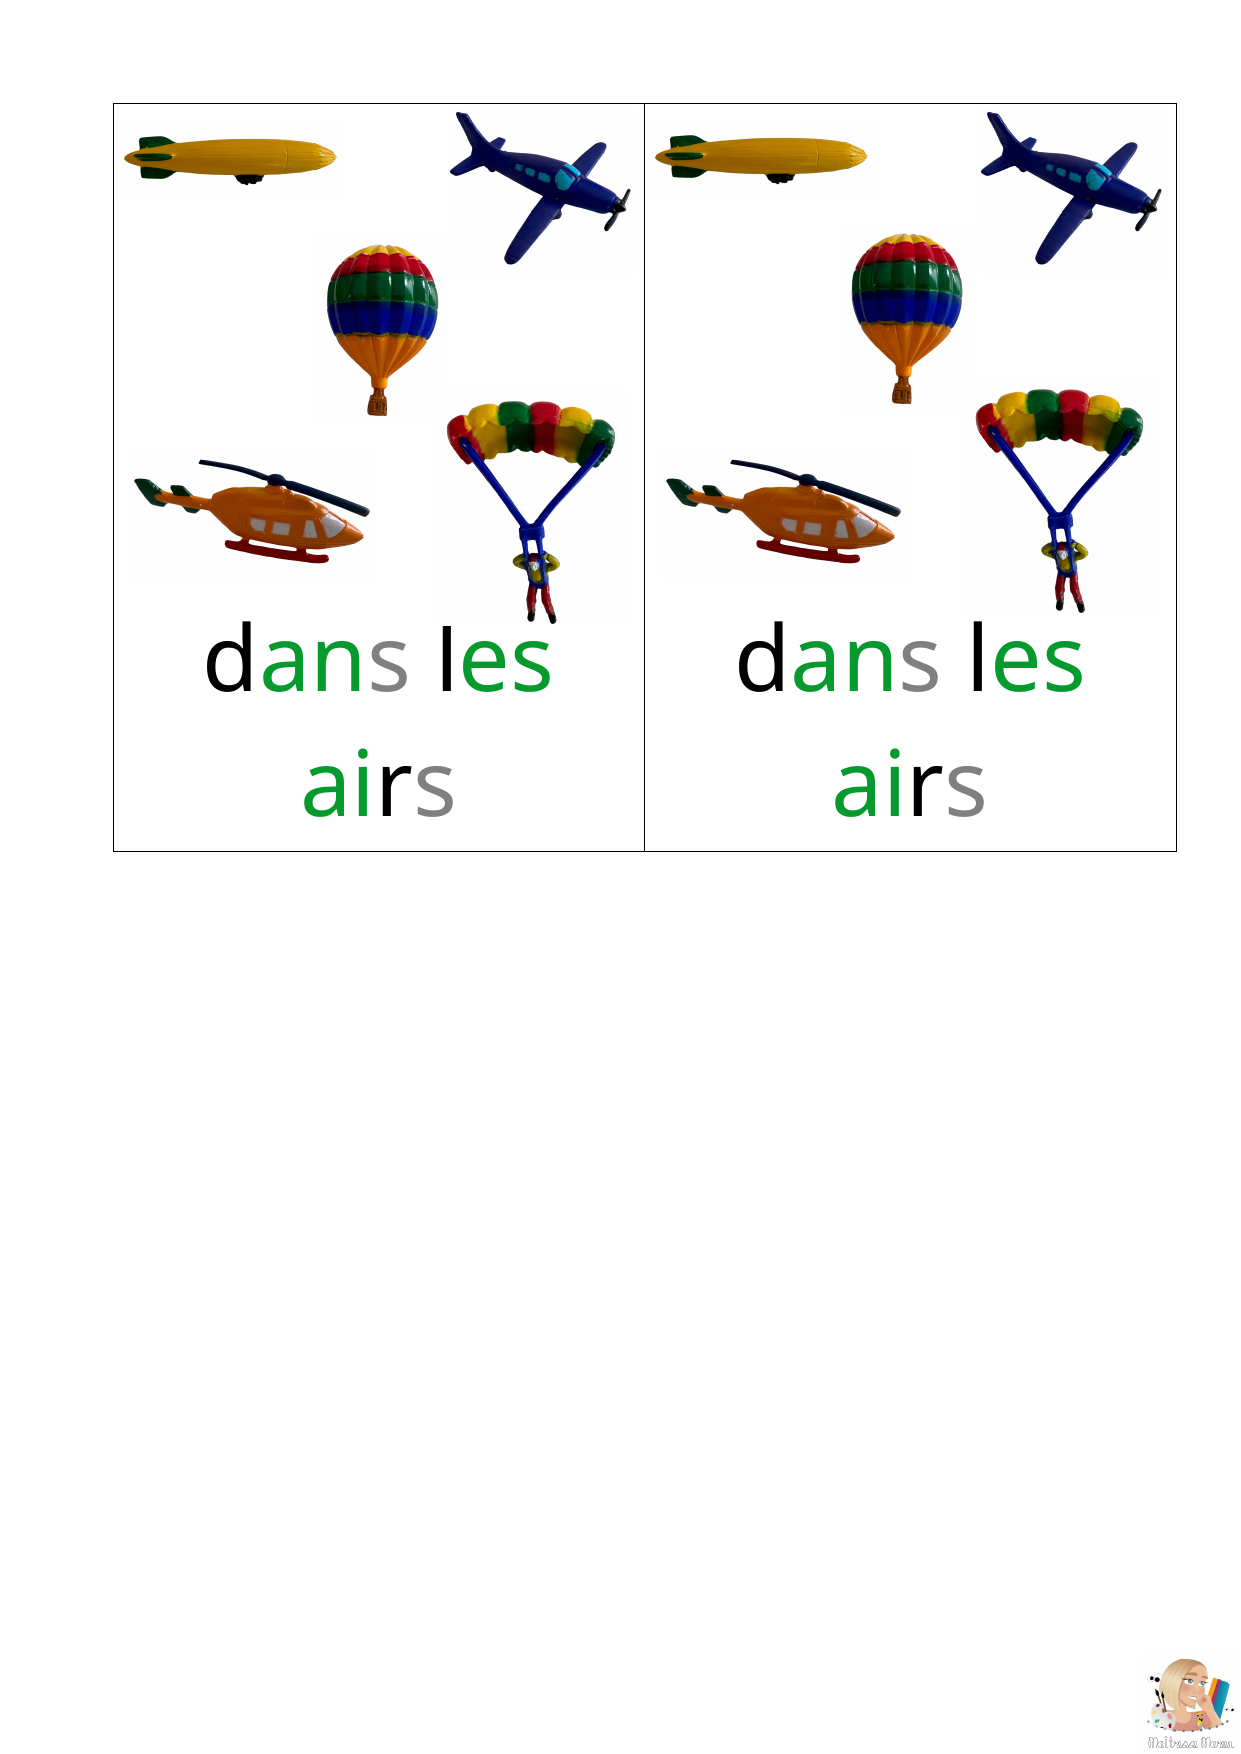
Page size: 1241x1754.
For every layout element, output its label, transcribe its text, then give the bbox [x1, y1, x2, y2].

picture [661, 448, 910, 581]
picture [118, 119, 343, 201]
picture [649, 118, 875, 200]
picture [980, 106, 1167, 275]
table_header [645, 104, 1176, 586]
table_cell dans les airs [645, 586, 1176, 851]
table_cell dans les airs [114, 586, 644, 851]
picture [838, 224, 1158, 615]
table_header [114, 104, 644, 586]
picture [313, 106, 635, 626]
picture [129, 448, 378, 581]
picture [1139, 1653, 1241, 1754]
